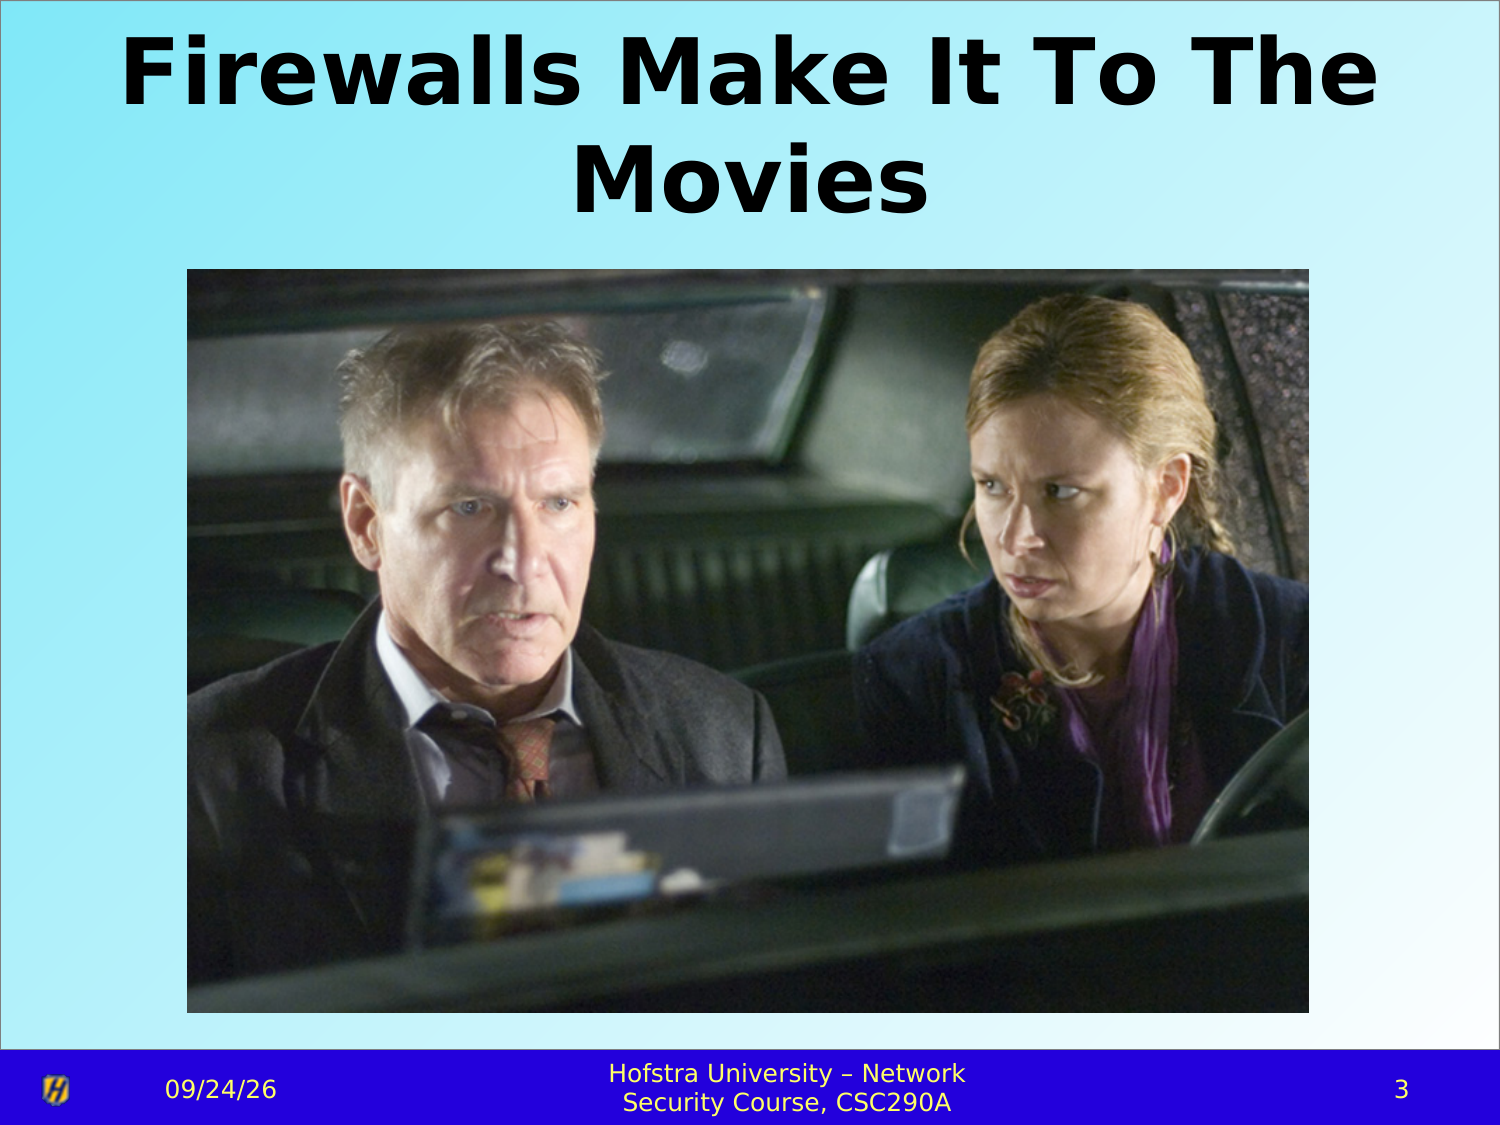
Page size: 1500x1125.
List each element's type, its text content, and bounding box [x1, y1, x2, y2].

picture [37, 1072, 76, 1110]
picture [187, 269, 1309, 1013]
title Firewalls Make It To The Movies [71, 19, 1431, 234]
